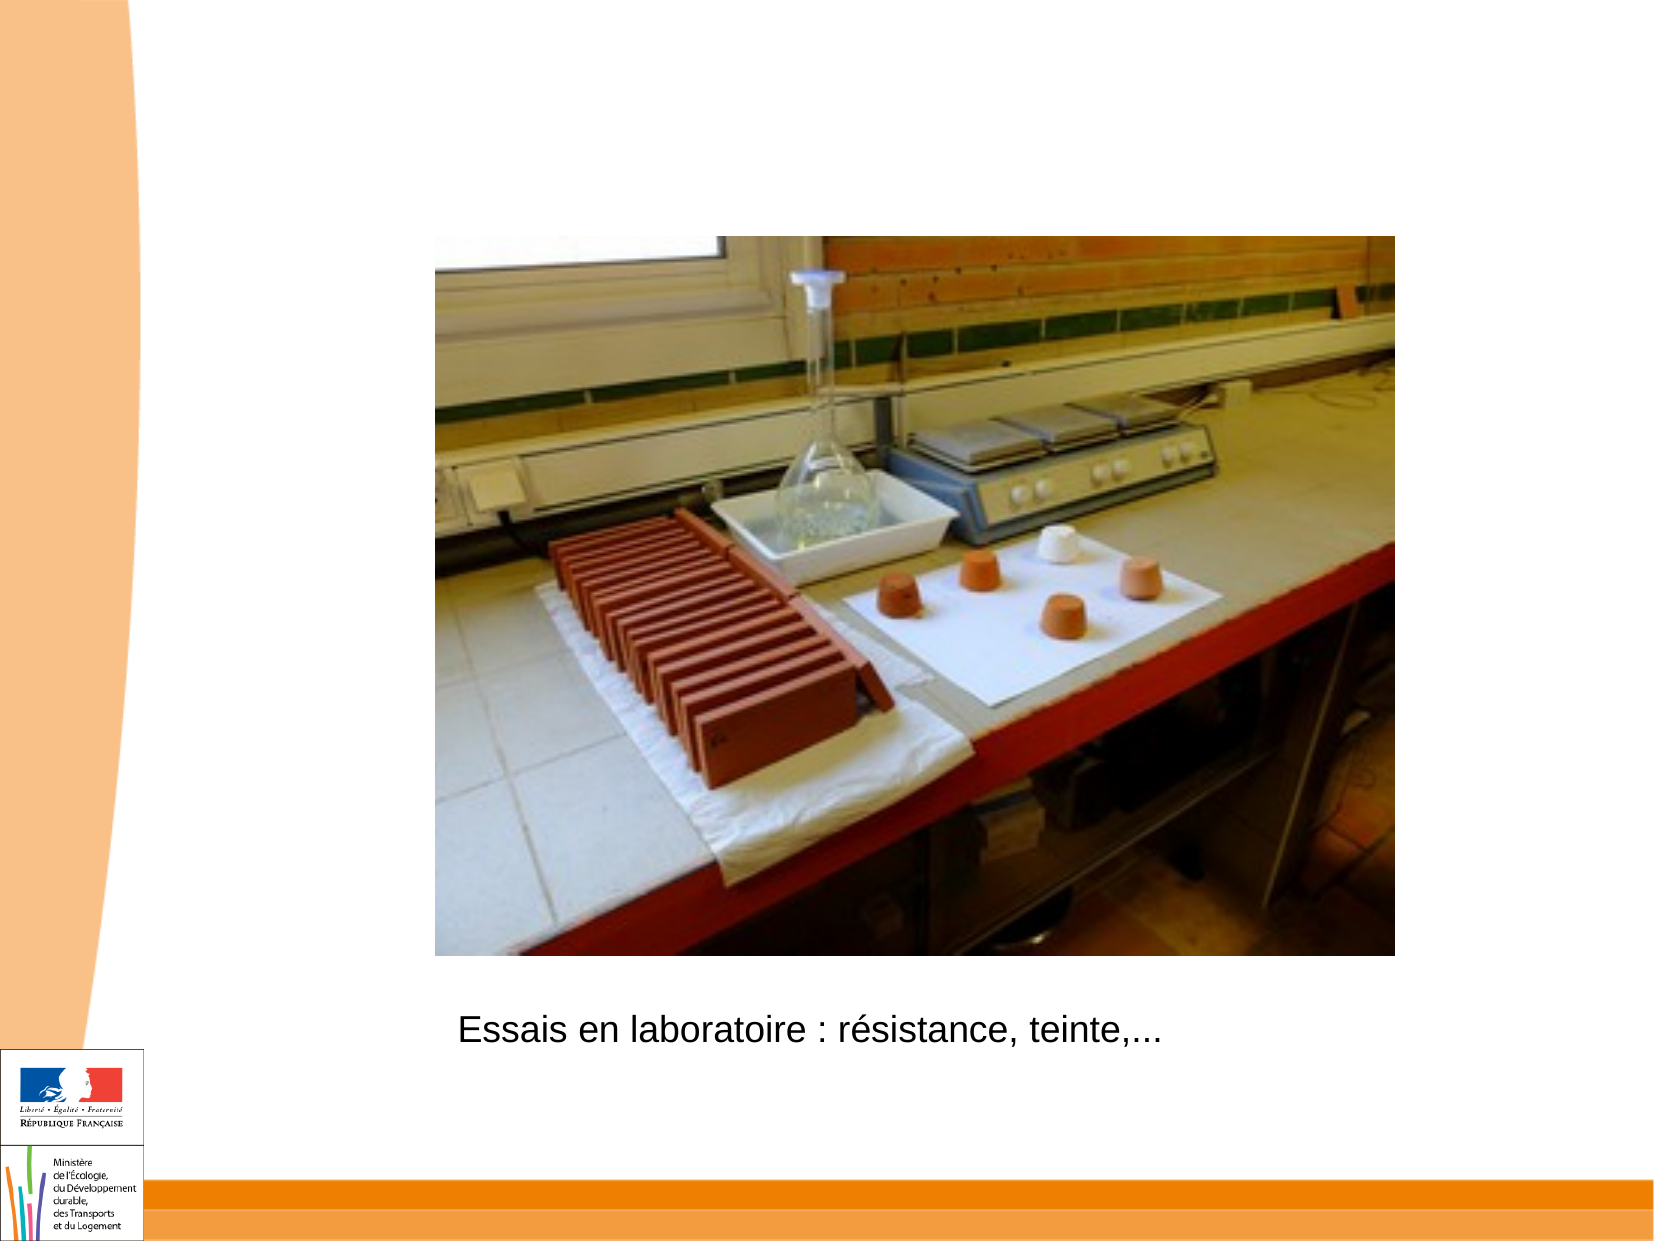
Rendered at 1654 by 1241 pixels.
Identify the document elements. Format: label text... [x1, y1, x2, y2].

text_box Essais en laboratoire : résistance, teinte,... [442, 1001, 1179, 1059]
picture [0, 0, 1654, 1241]
